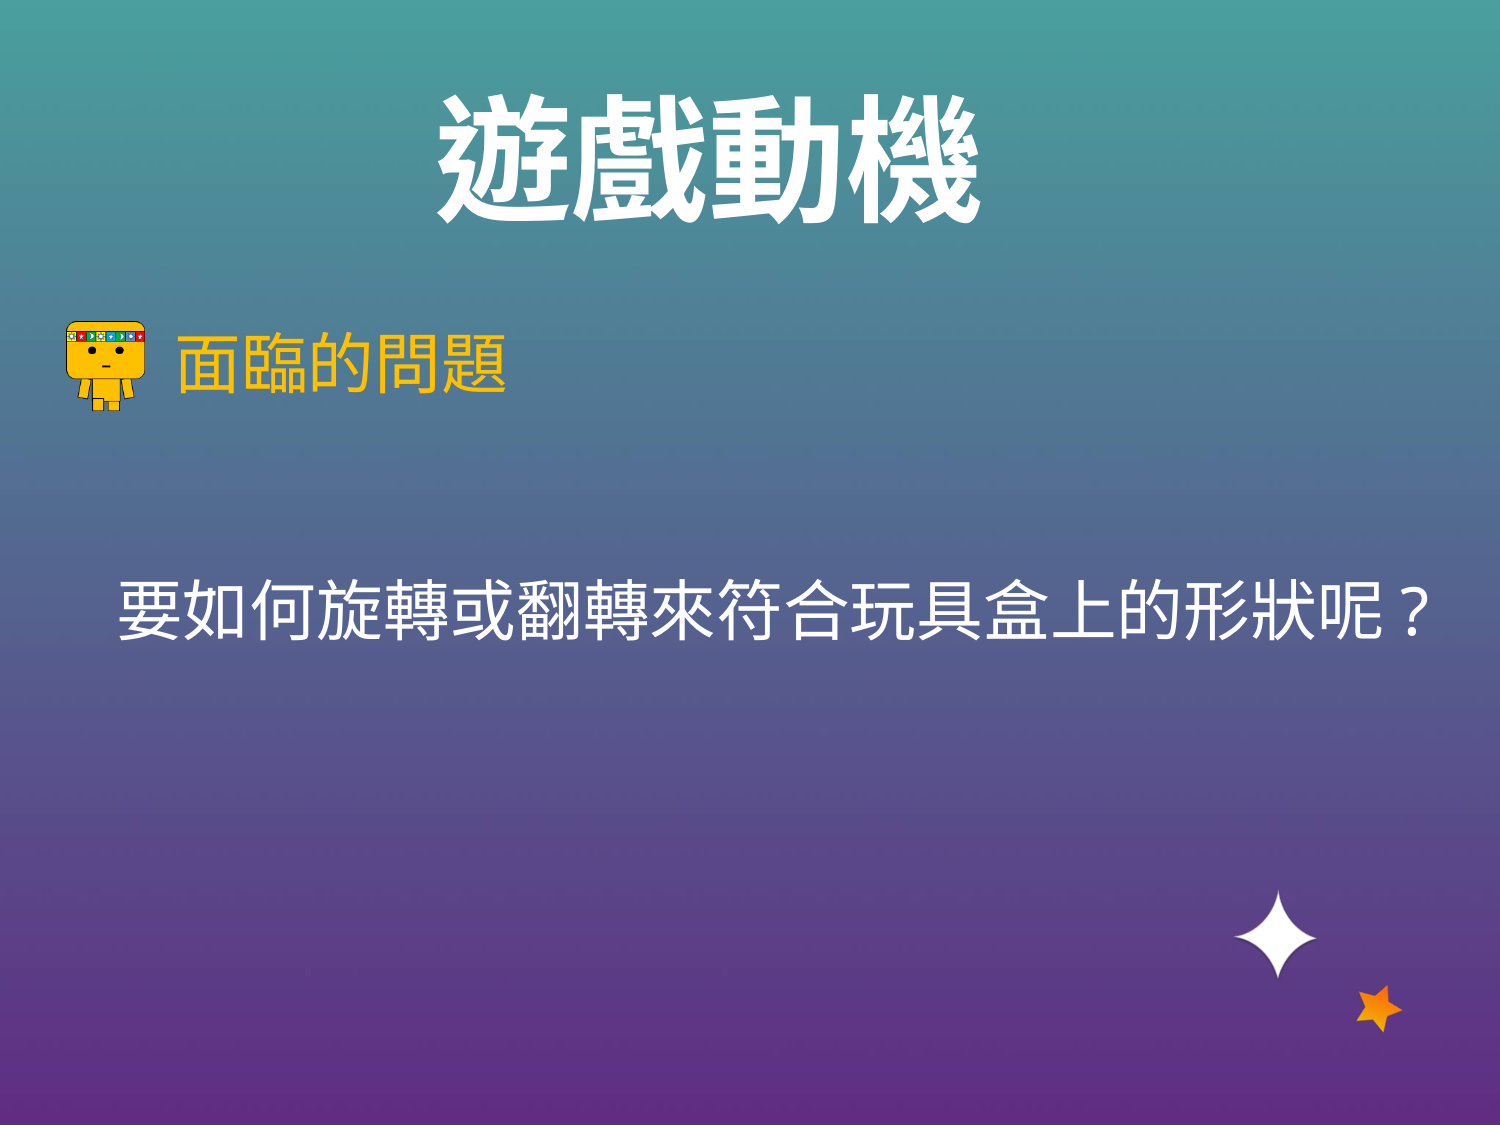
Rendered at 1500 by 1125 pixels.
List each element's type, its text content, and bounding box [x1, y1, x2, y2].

text_box 要如何旋轉或翻轉來符合玩具盒上的形狀呢? [100, 560, 1441, 657]
text_box 面臨的問題 [159, 314, 523, 409]
text_box 遊戲動機 [419, 66, 1117, 249]
picture [0, 0, 1500, 1125]
